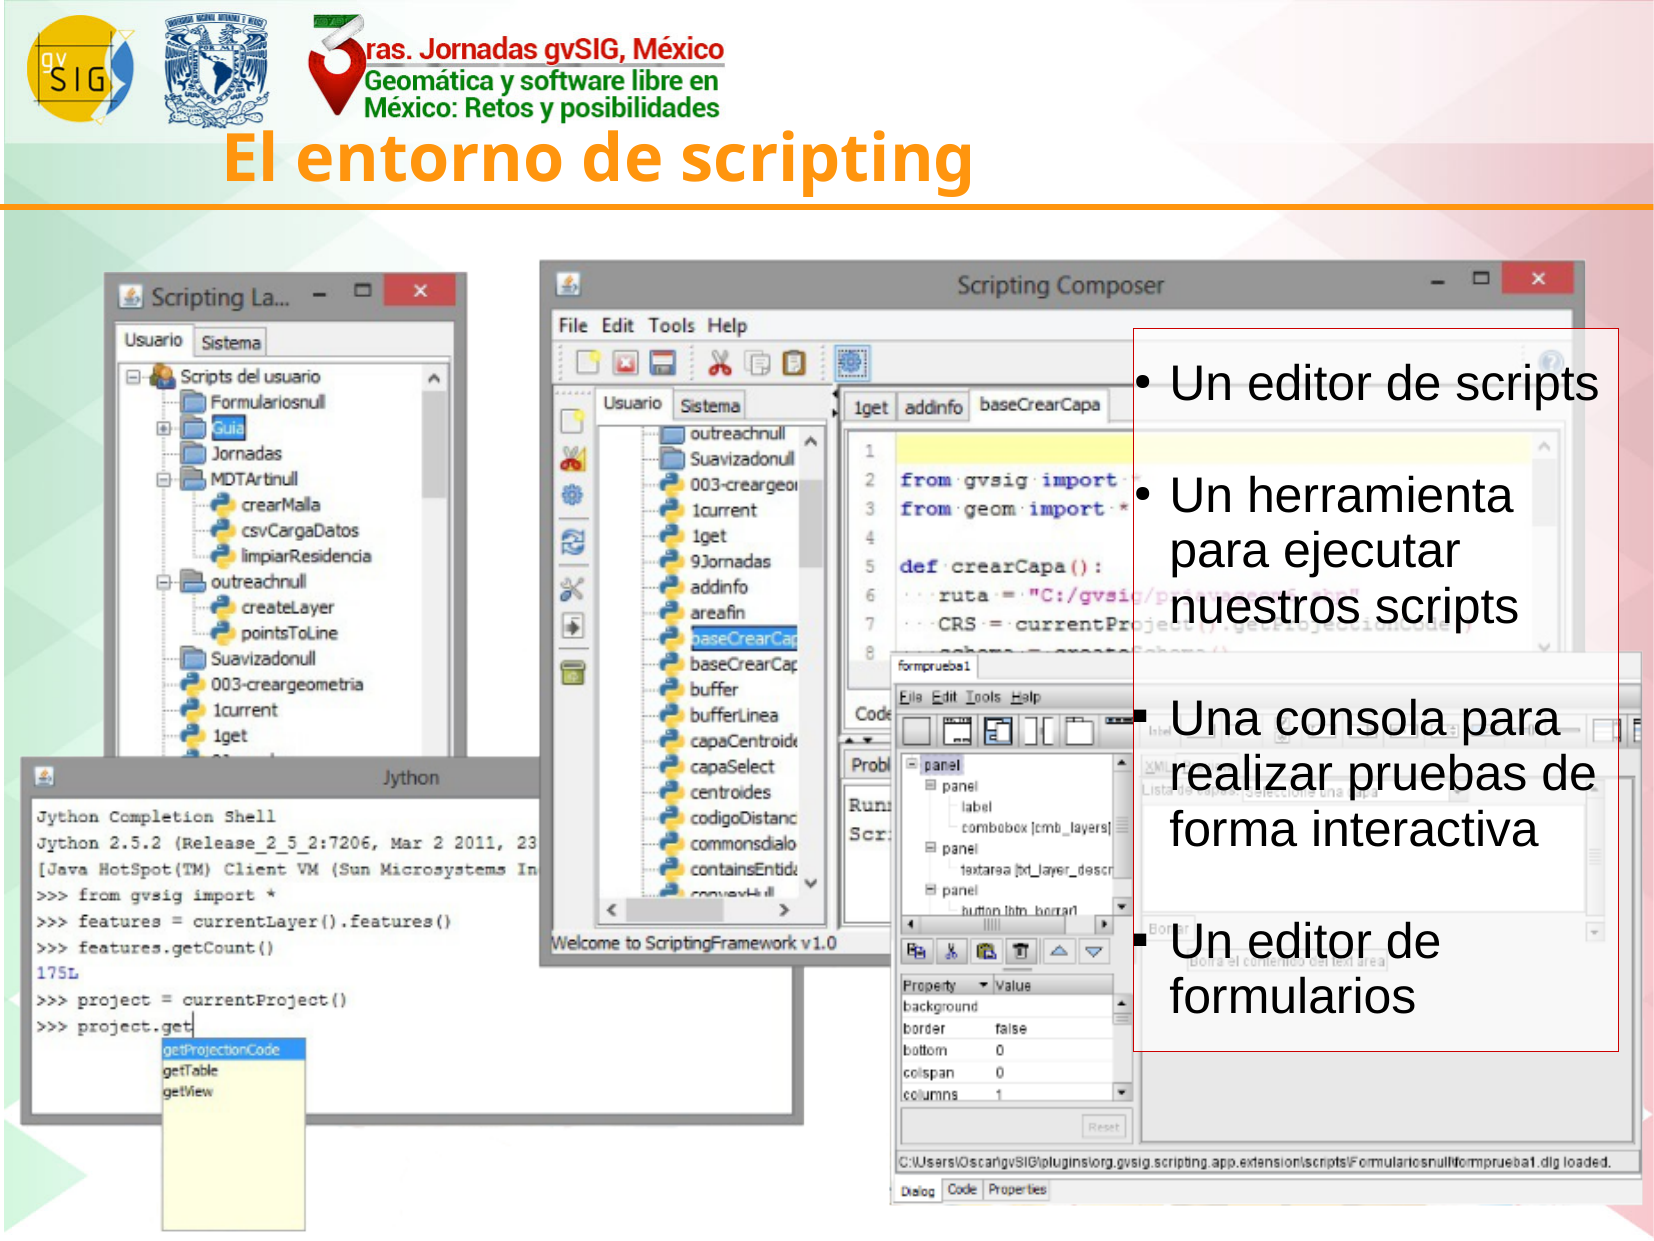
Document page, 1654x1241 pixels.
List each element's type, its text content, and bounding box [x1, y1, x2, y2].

title El entorno de scripting [0, 0, 1654, 207]
picture [4, 210, 1654, 1241]
subtitle Un editor de scripts Un herramienta para ejecutar nuestros scripts Una consola para realizar pruebas de forma interactiva Un editor de formularios [1133, 328, 1619, 1052]
